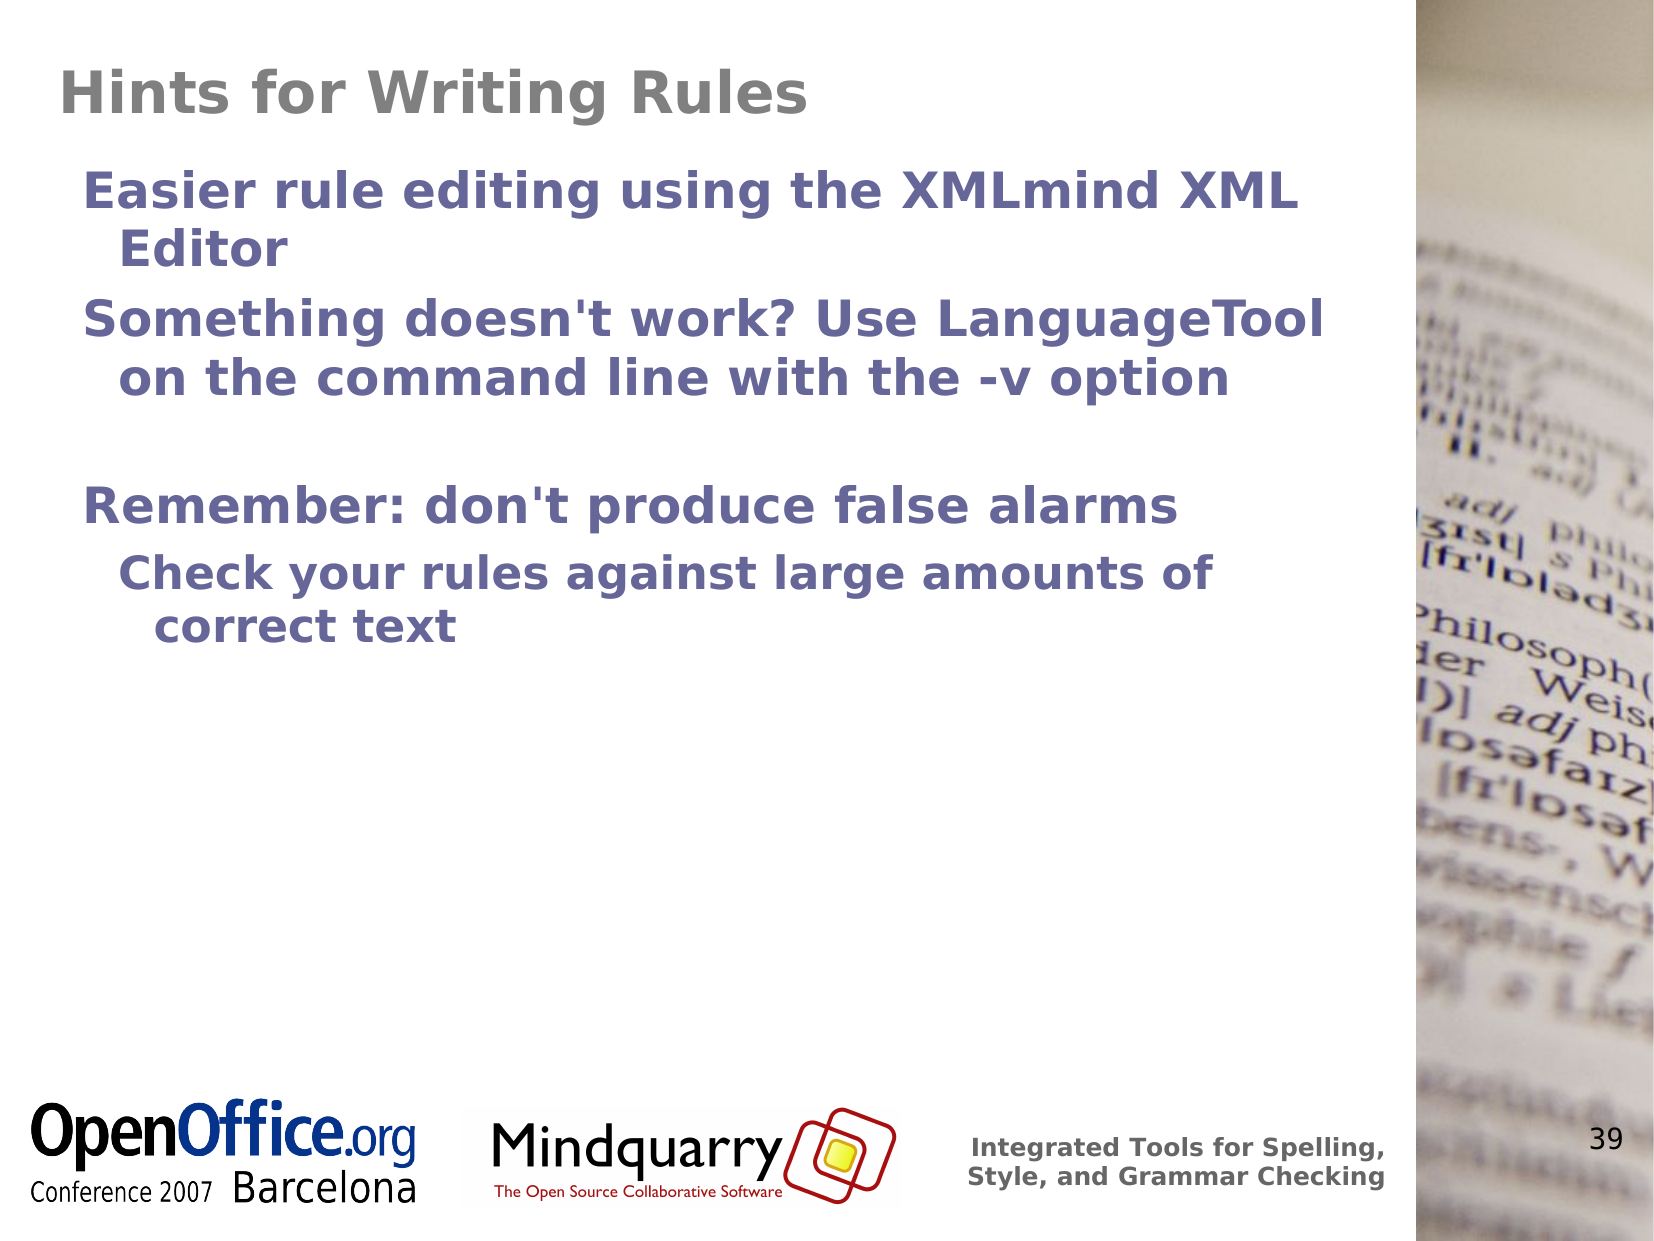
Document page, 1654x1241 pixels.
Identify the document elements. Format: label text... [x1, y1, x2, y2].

picture [31, 1098, 415, 1203]
list Hints for Writing Rules Easier rule editing using the XMLmind XML Editor Something doesn't work? Use LanguageTool on the command line with the -v option Remember: don't produce false alarms Check your rules against large amounts of correct text [59, 59, 1388, 931]
picture [460, 1107, 901, 1208]
picture [1416, 0, 1654, 1241]
